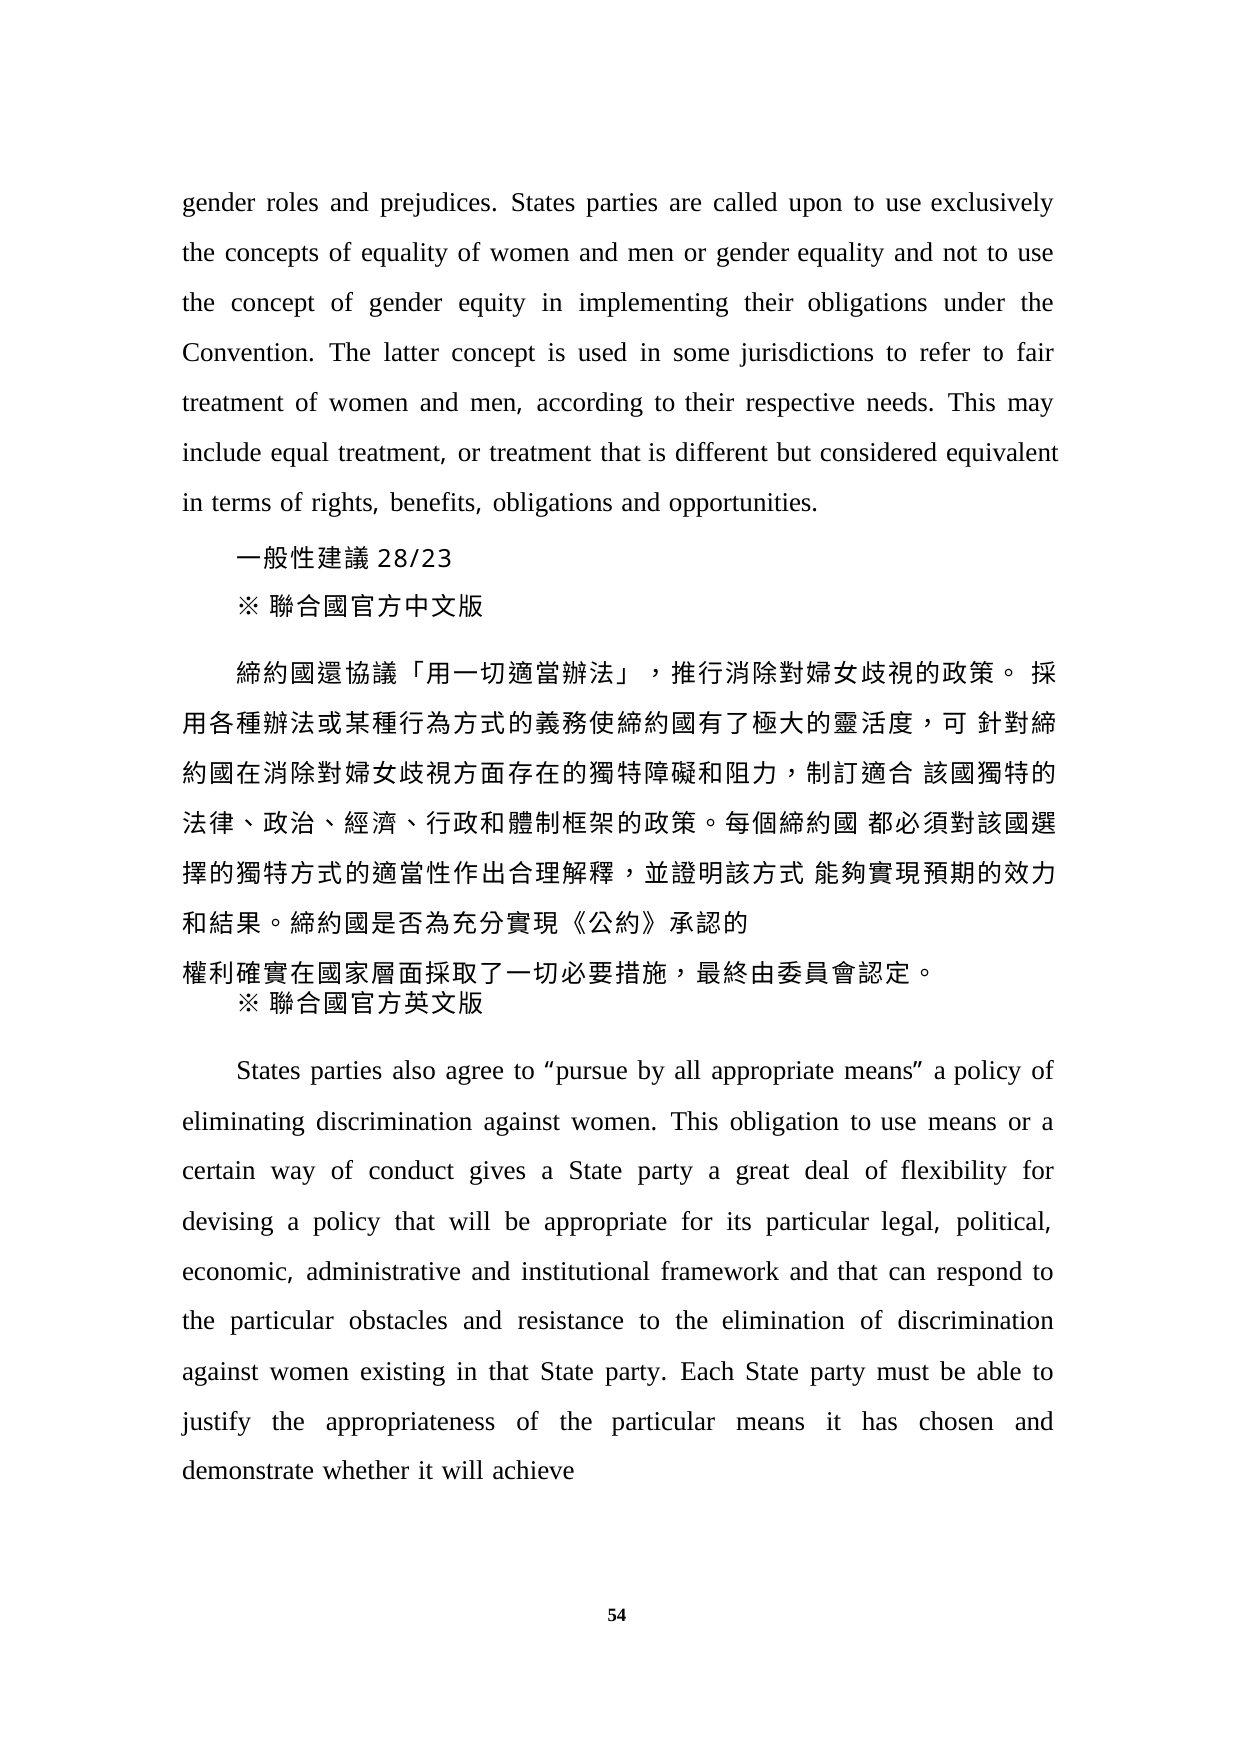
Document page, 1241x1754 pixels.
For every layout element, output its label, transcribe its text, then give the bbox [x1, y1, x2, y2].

text_box gender roles and prejudices. States parties are called upon to use exclusively the concepts of equality of women and men or gender equality and not to use the concept of gender equity in implementing their obligations under the Convention. The latter concept is used in some jurisdictions to refer to fair treatment of women and men, according to their respective needs. This may include equal treatment, or treatment that is different but considered equivalent in terms of rights, benefits, obligations and opportunities. 一般性建議28/23 ※聯合國官方中文版 締約國還協議「用一切適當辦法」，推行消除對婦女歧視的政策。 採用各種辦法或某種行為方式的義務使締約國有了極大的靈活度，可 針對締約國在消除對婦女歧視方面存在的獨特障礙和阻力，制訂適合 該國獨特的法律、政治、經濟、行政和體制框架的政策。每個締約國 都必須對該國選擇的獨特方式的適當性作出合理解釋，並證明該方式 能夠實現預期的效力和結果。締約國是否為充分實現《公約》承認的 權利確實在國家層面採取了一切必要措施，最終由委員會認定。 ※聯合國官方英文版 States parties also agree to “pursue by all appropriate means” a policy of eliminating discrimination against women. This obligation to use means or a certain way of conduct gives a State party a great deal of flexibility for devising a policy that will be appropriate for its particular legal, political, economic, administrative and institutional framework and that can respond to the particular obstacles and resistance to the elimination of discrimination against women existing in that State party. Each State party must be able to justify the appropriateness of the particular means it has chosen and demonstrate whether it will achieve [182, 166, 1059, 1549]
text_box 54 [608, 1603, 633, 1623]
